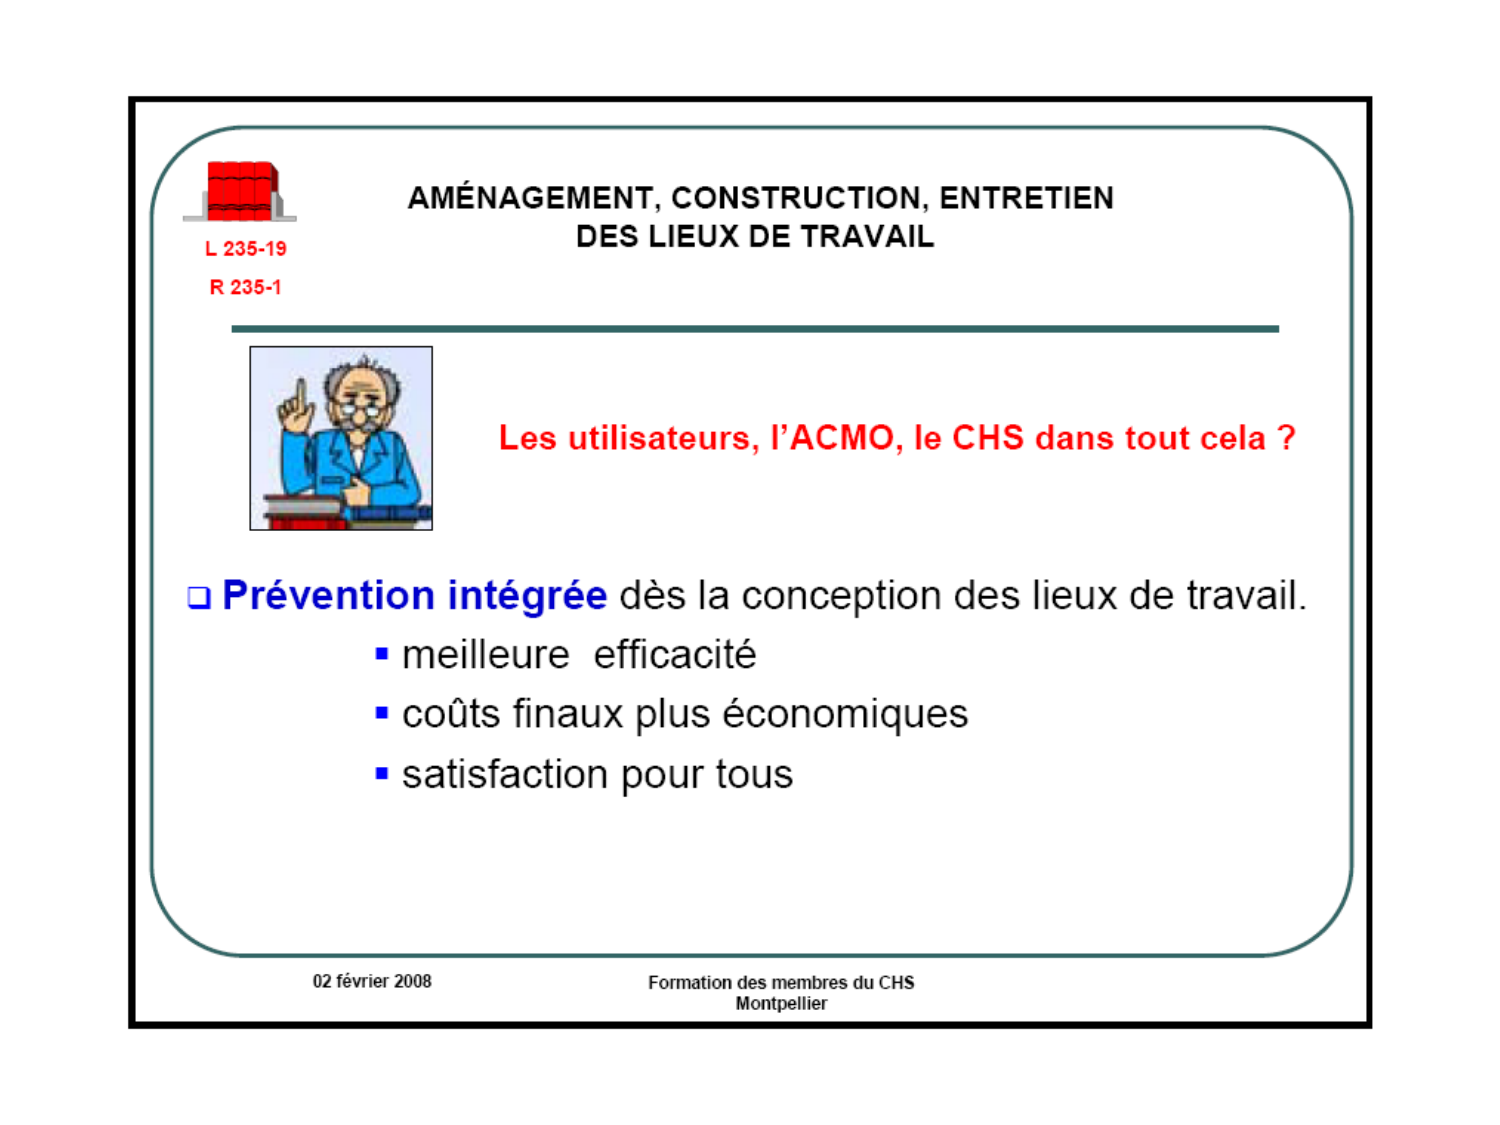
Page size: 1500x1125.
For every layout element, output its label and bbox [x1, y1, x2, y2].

picture [121, 89, 1379, 1036]
